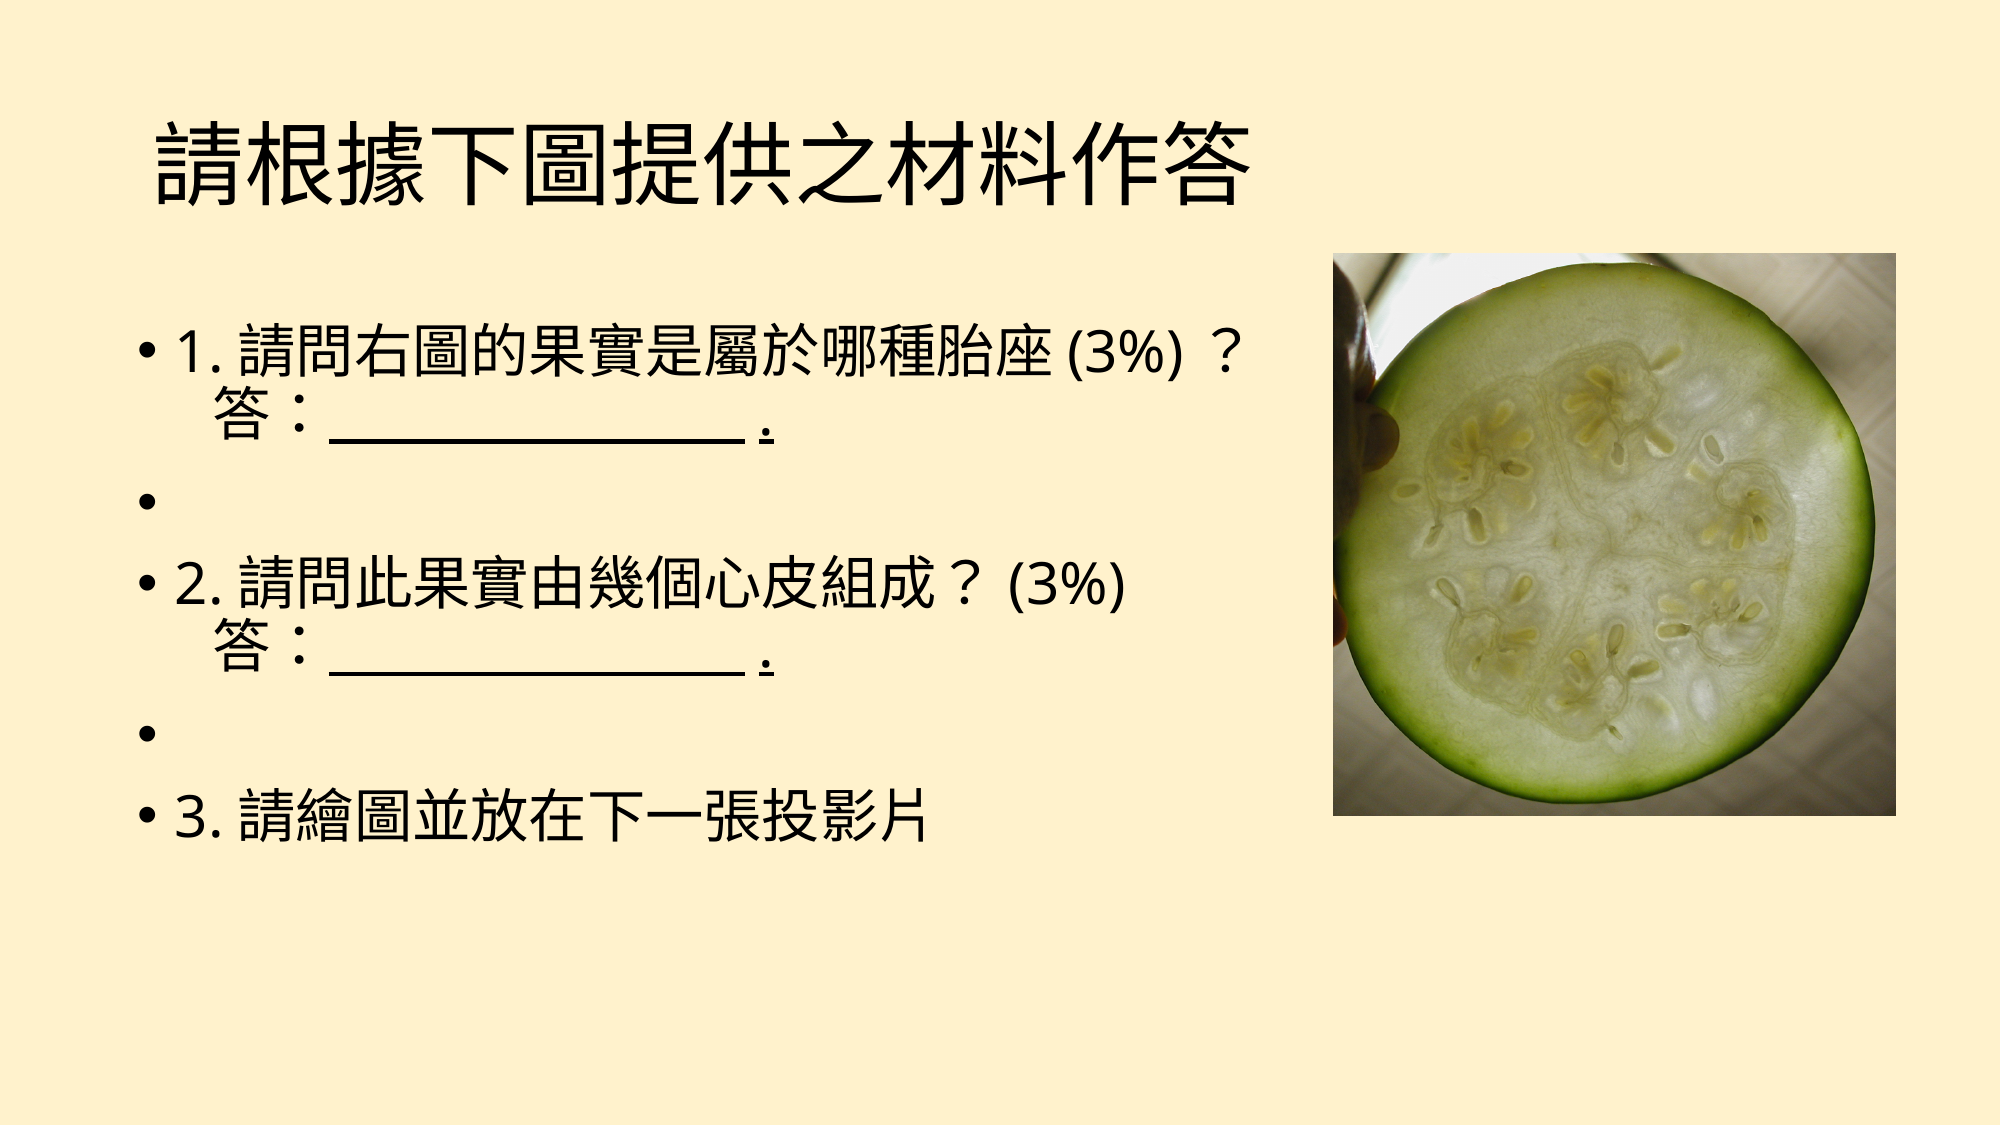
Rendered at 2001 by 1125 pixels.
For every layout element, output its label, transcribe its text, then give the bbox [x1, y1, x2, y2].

list 1.請問右圖的果實是屬於哪種胎座(3%)？ 答： . 2.請問此果實由幾個心皮組成？(3%) 答： . 3.請繪圖並放在下一張投影片 [122, 314, 1848, 1029]
picture [1333, 253, 1896, 816]
title 請根據下圖提供之材料作答 [137, 59, 1863, 278]
